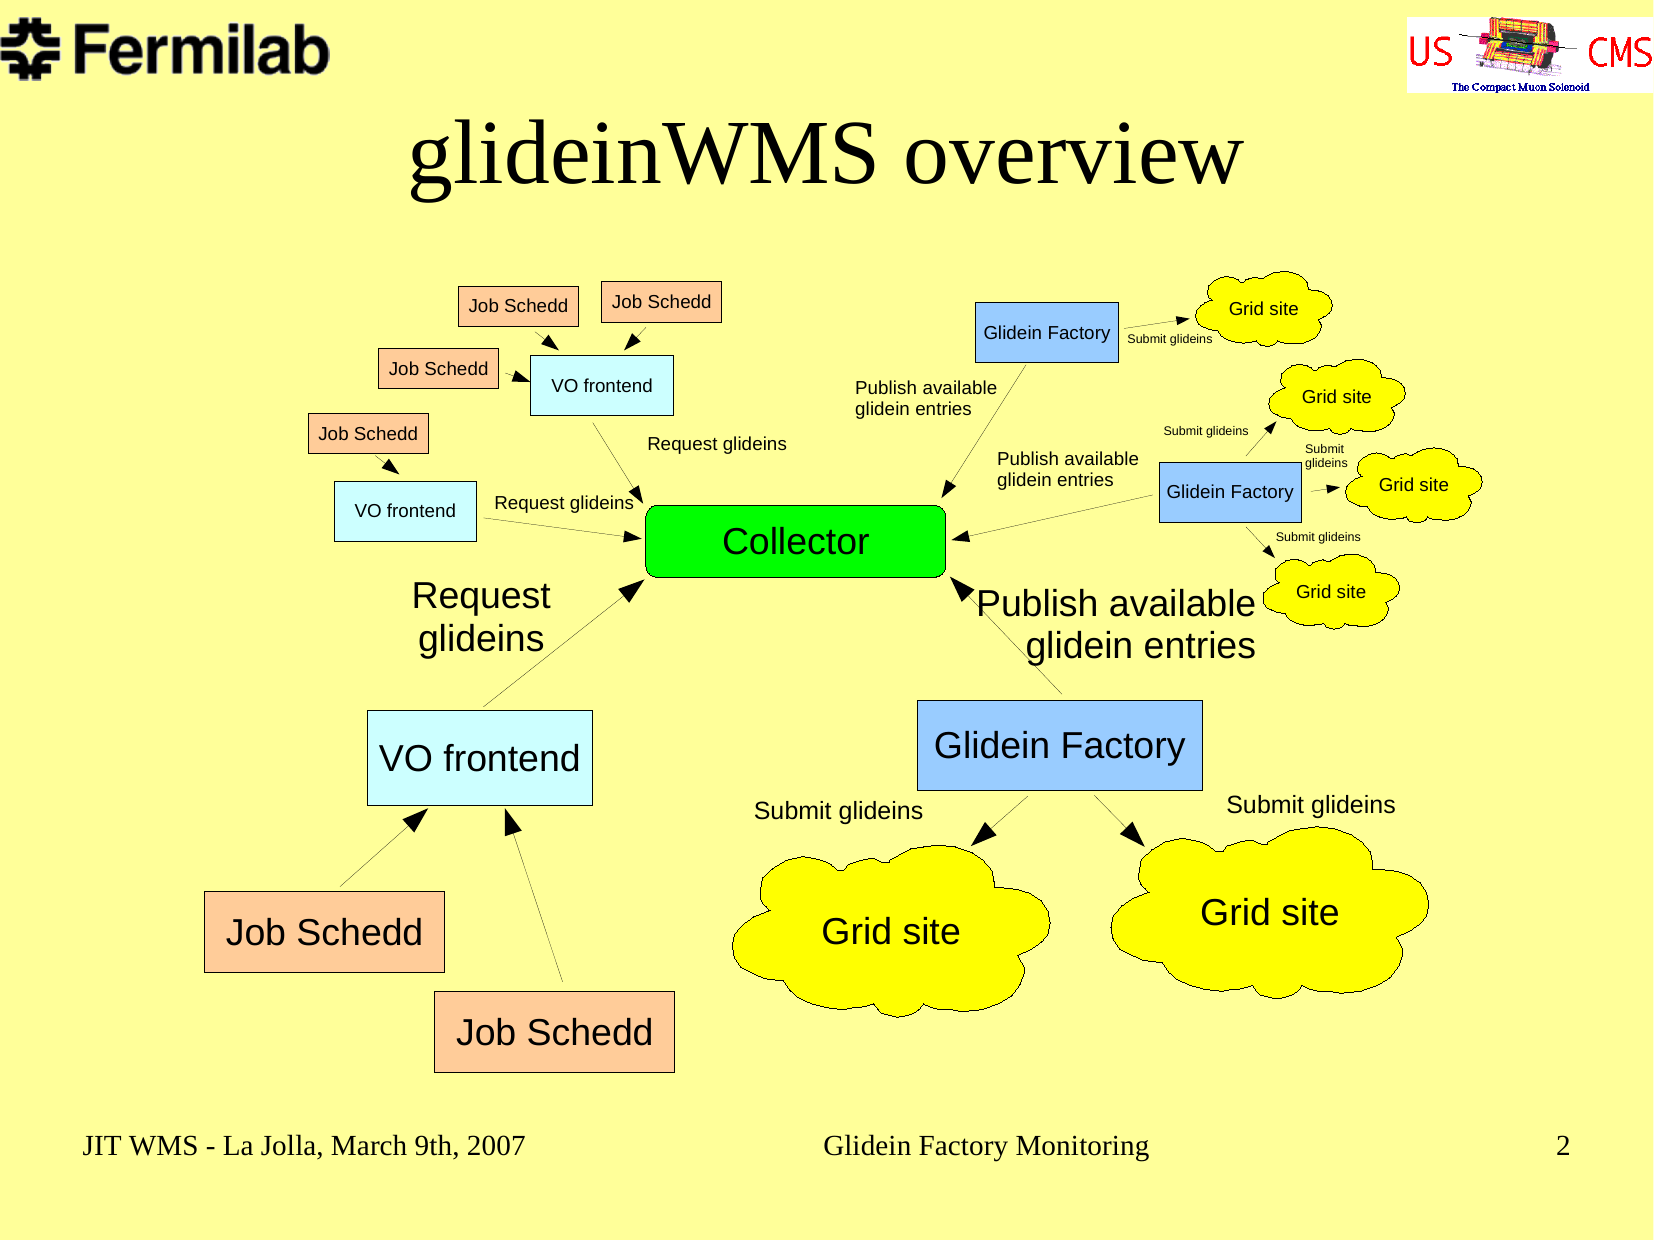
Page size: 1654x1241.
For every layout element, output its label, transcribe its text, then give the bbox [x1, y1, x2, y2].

text_box Submit glideins [1112, 324, 1238, 359]
text_box Job Schedd [378, 348, 499, 389]
text_box Request glideins [479, 485, 670, 529]
text_box VO frontend [334, 481, 477, 542]
text_box Grid site [1345, 447, 1483, 523]
text_box Submit glideins [739, 788, 939, 845]
picture [0, 17, 330, 81]
text_box Collector [645, 505, 946, 578]
text_box Publish available glidein entries [958, 575, 1298, 707]
title glideinWMS overview [82, 49, 1571, 257]
text_box Publish available glidein entries [840, 370, 1013, 442]
text_box Job Schedd [204, 891, 445, 973]
picture [1407, 17, 1654, 93]
text_box VO frontend [530, 355, 674, 416]
text_box Request glideins [396, 567, 566, 703]
text_box Publish available glidein entries [982, 441, 1154, 513]
text_box Glidein Factory [975, 302, 1119, 363]
text_box VO frontend [367, 710, 593, 806]
text_box Grid site [1275, 557, 1400, 630]
text_box Grid site [1195, 271, 1333, 347]
text_box Job Schedd [601, 281, 722, 323]
text_box Submit glideins [1148, 416, 1274, 451]
text_box Submit glideins [1290, 434, 1416, 488]
text_box Job Schedd [434, 991, 675, 1073]
text_box Grid site [732, 845, 1051, 1018]
text_box Job Schedd [458, 286, 579, 327]
text_box Submit glideins [1261, 523, 1386, 557]
text_box Request glideins [632, 425, 822, 469]
text_box Submit glideins [1211, 783, 1412, 839]
text_box Glidein Factory [1159, 462, 1302, 523]
text_box Grid site [1110, 838, 1429, 999]
text_box Job Schedd [308, 413, 429, 454]
text_box Glidein Factory [917, 700, 1203, 791]
text_box Grid site [1268, 359, 1406, 434]
